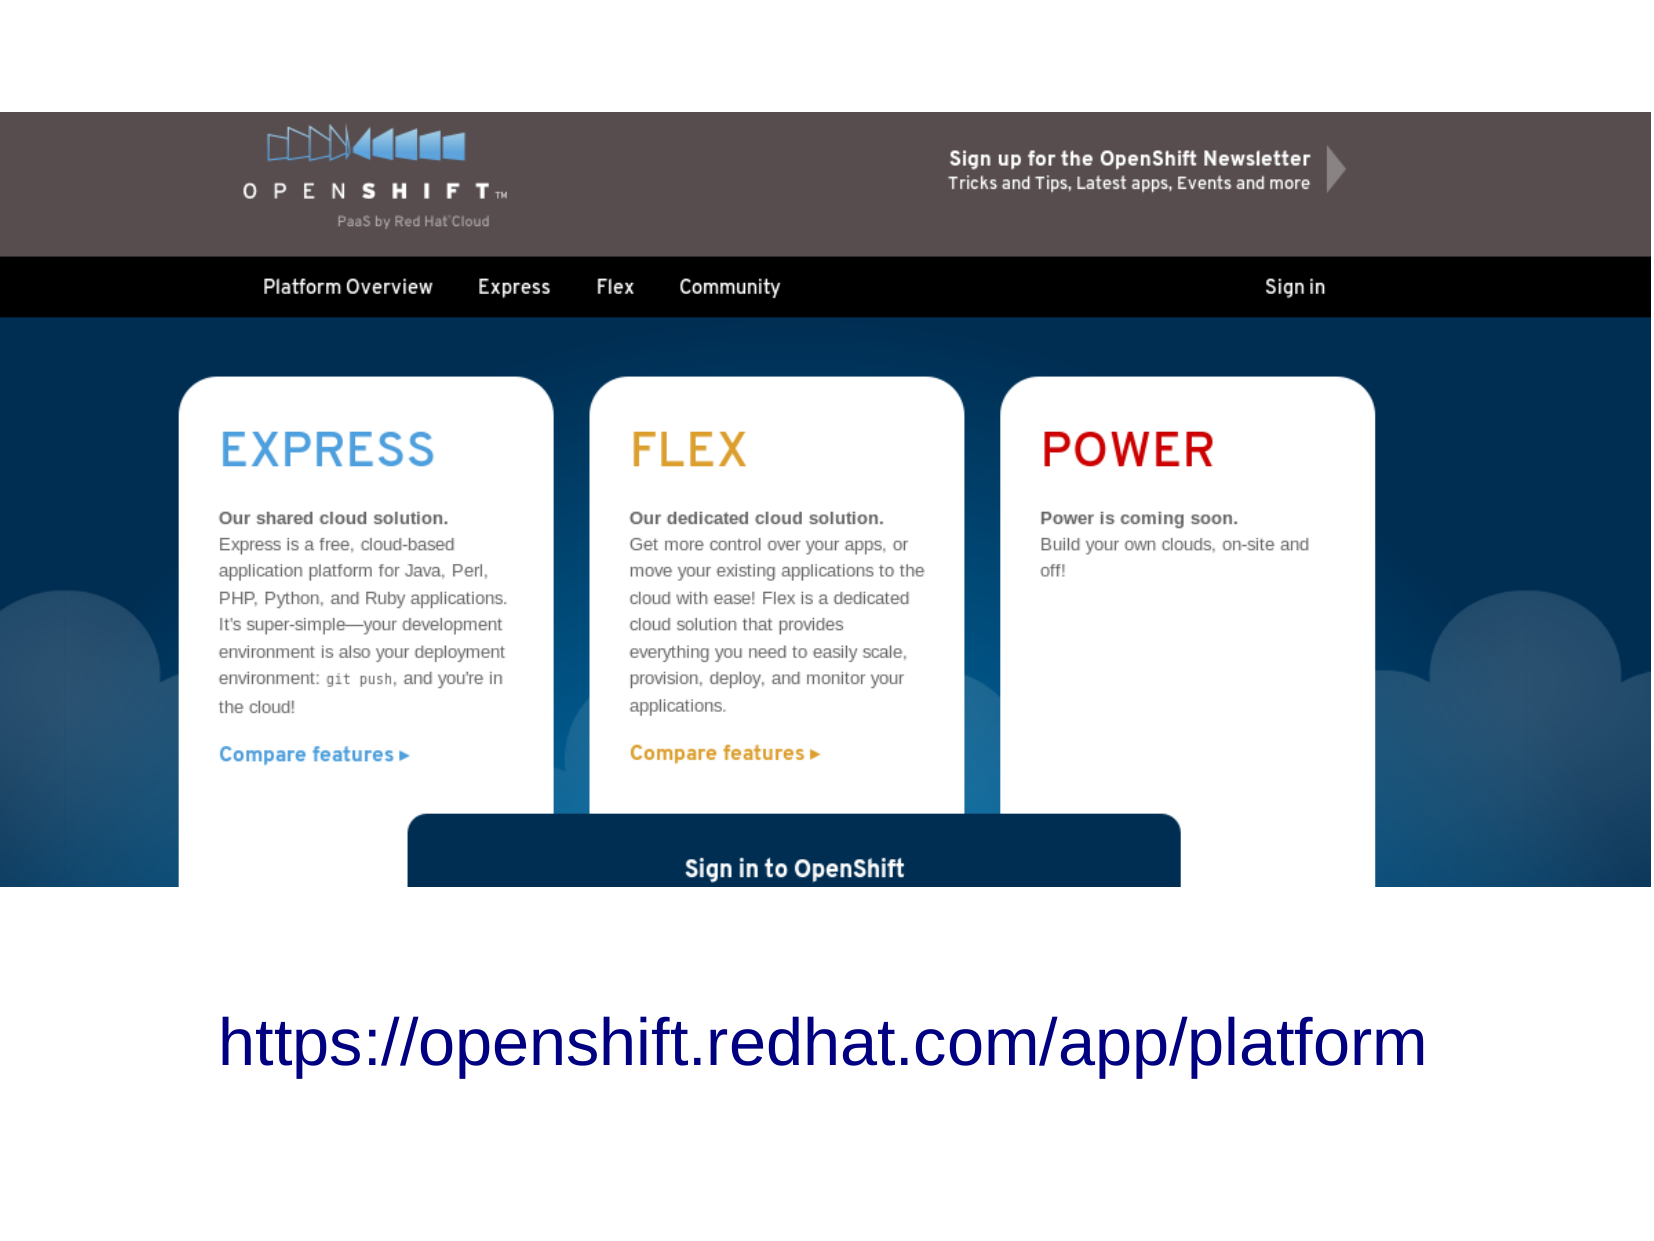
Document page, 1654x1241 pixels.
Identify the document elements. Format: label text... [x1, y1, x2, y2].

text_box https://openshift.redhat.com/app/platform [204, 997, 1449, 1088]
picture [0, 112, 1651, 887]
